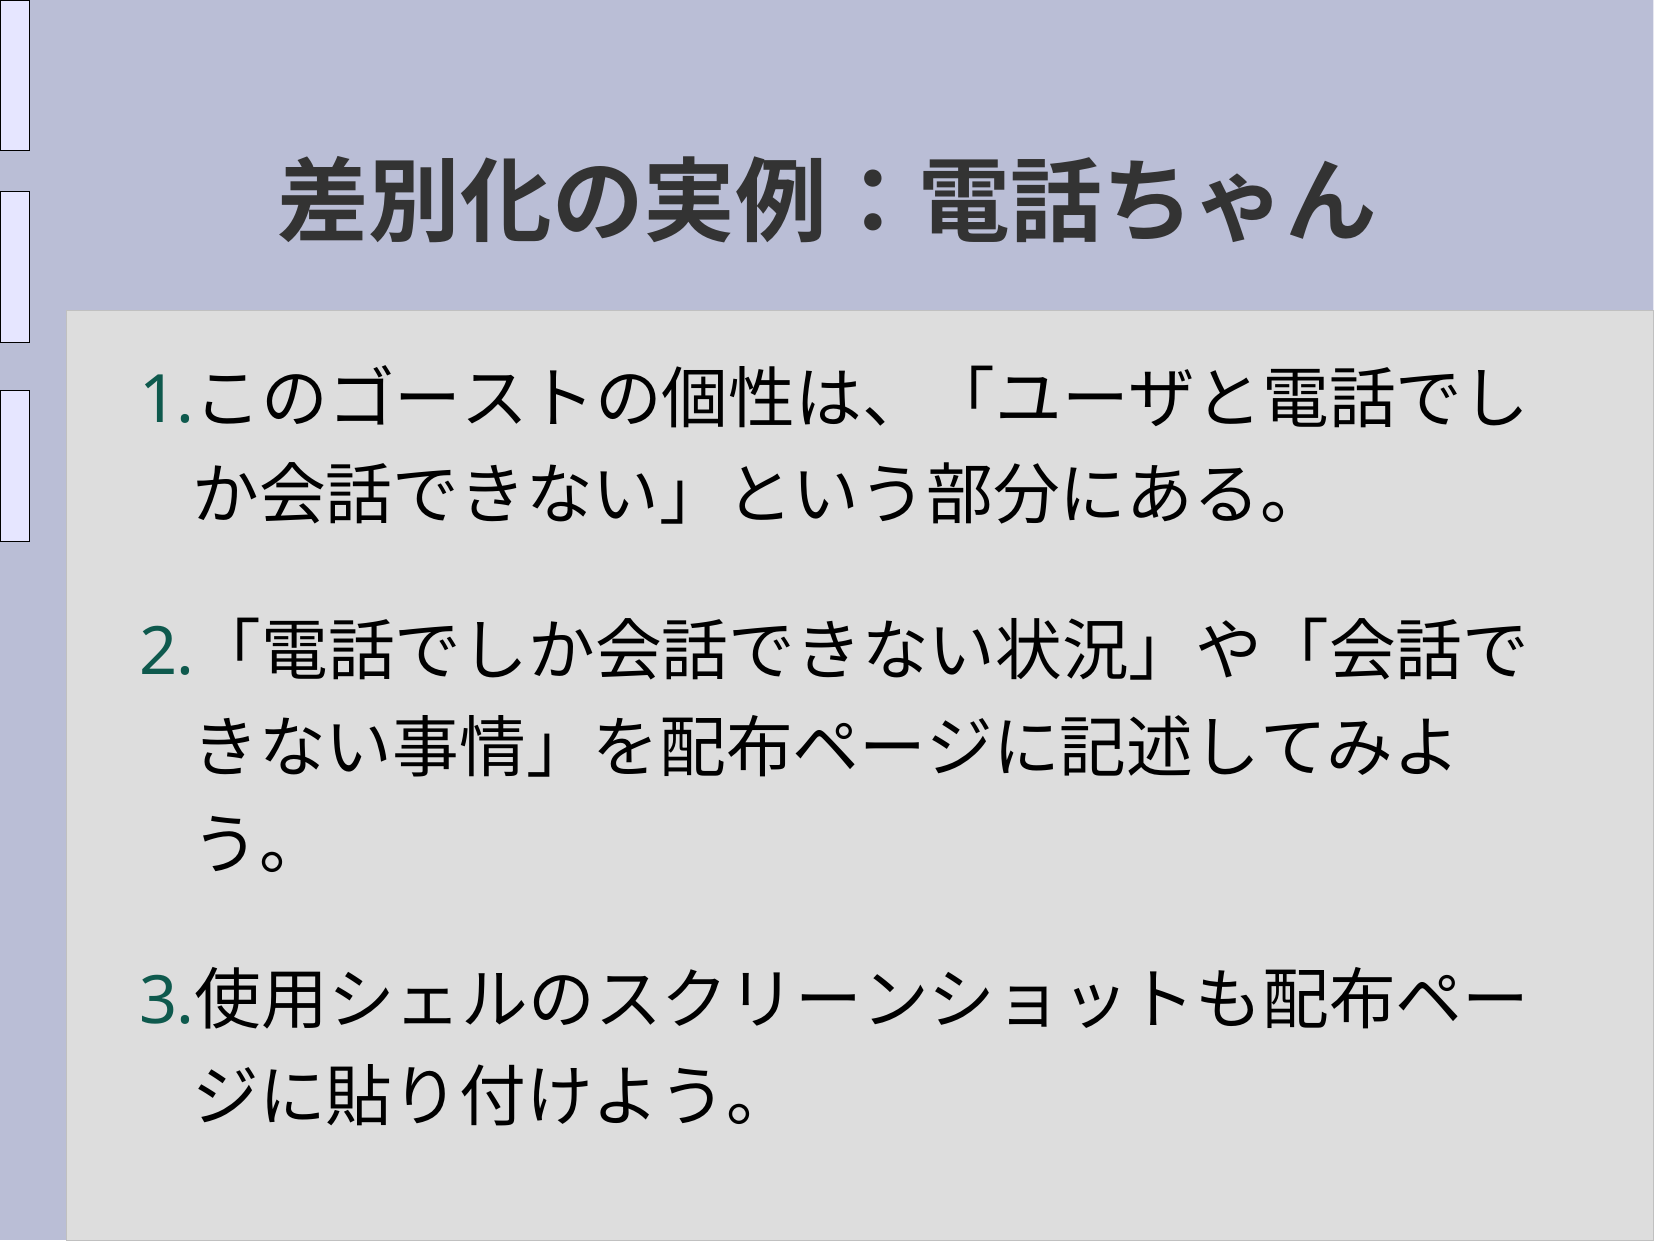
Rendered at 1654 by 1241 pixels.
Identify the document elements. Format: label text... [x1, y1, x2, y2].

list このゴーストの個性は、「ユーザと電話でしか会話できない」という部分にある。 「電話でしか会話できない状況」や「会話できない事情」を配布ページに記述してみよう。 使用シェルのスクリーンショットも配布ページに貼り付けよう。 [121, 344, 1534, 1127]
title 差別化の実例：電話ちゃん [121, 91, 1534, 299]
